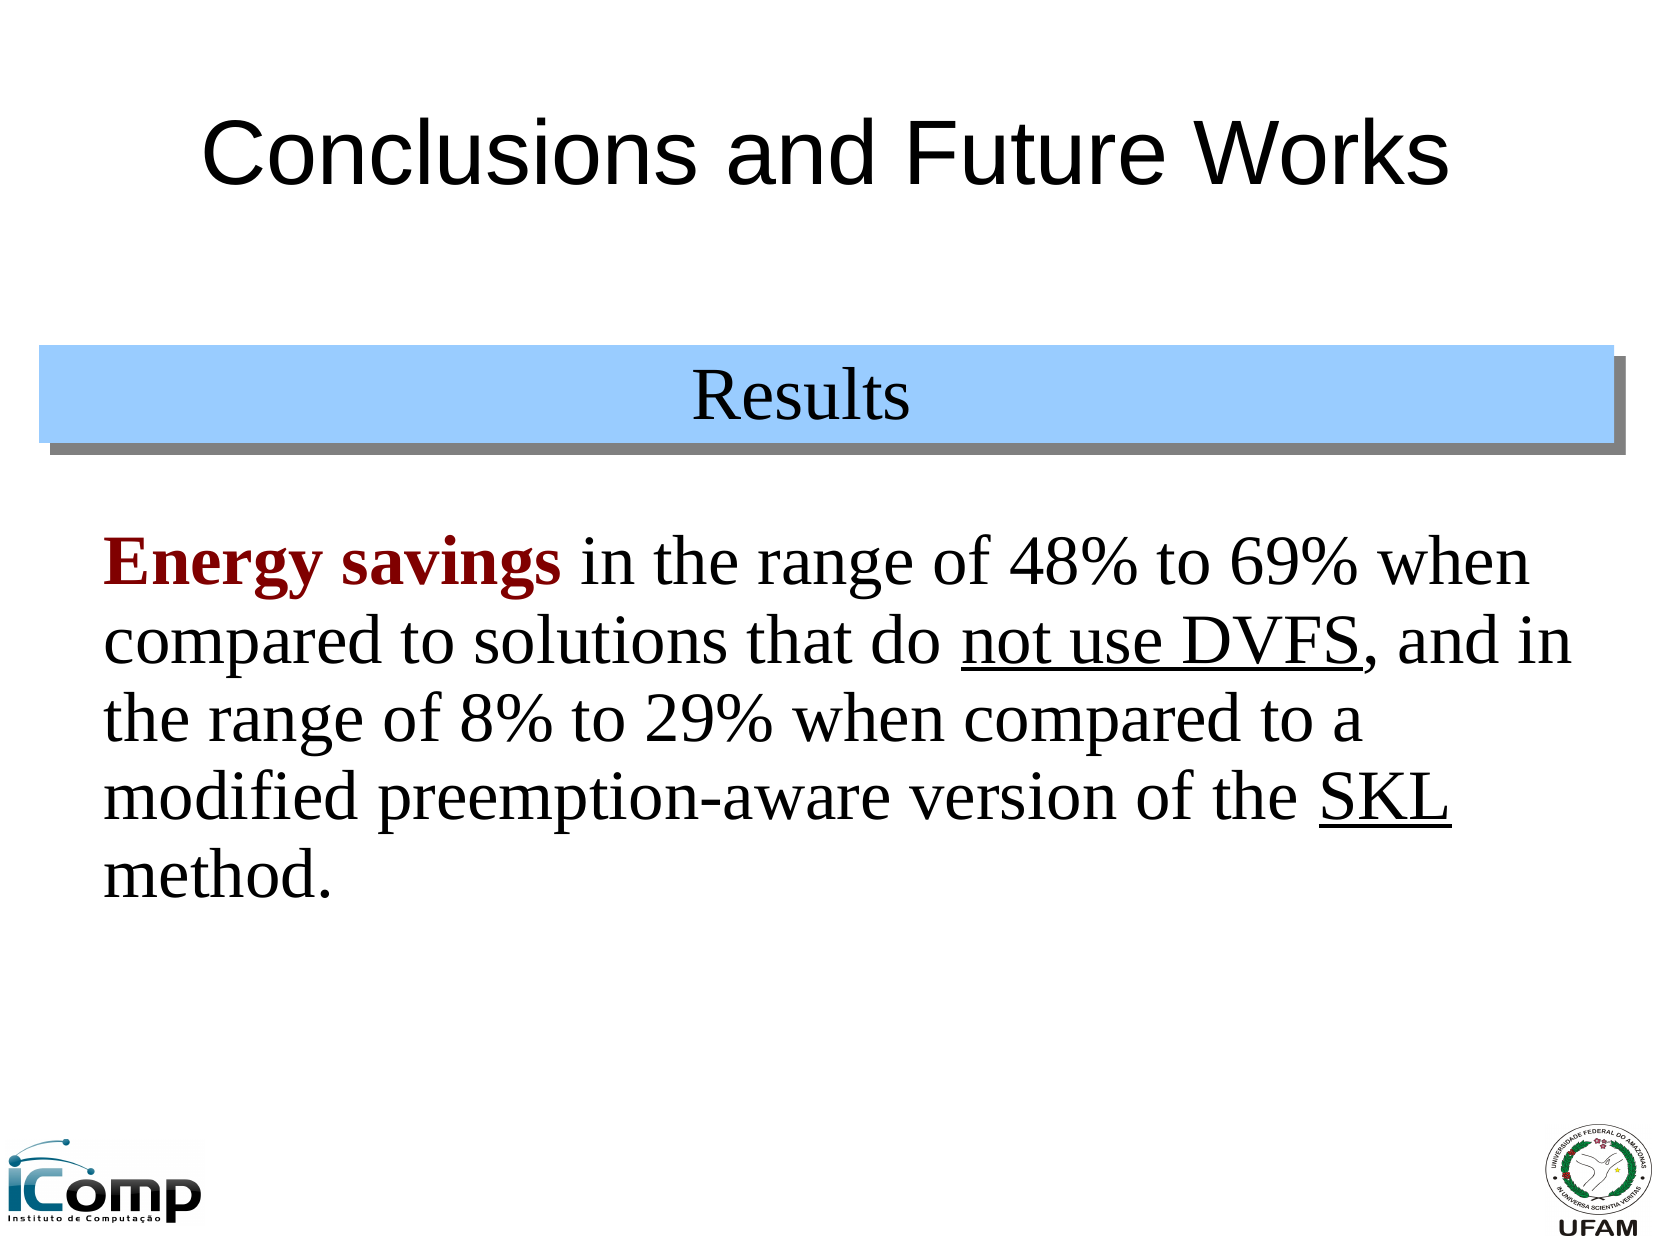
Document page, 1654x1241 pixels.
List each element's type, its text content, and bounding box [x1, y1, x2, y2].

picture [5, 1139, 205, 1226]
text_box Results [39, 345, 1615, 443]
title Conclusions and Future Works [82, 49, 1571, 257]
text_box Energy savings in the range of 48% to 69% when compared to solutions that do not use DVFS, and in the range of 8% to 29% when compared to a modified preemption-aware version of the SKL method. [89, 514, 1623, 921]
picture [1545, 1124, 1652, 1236]
